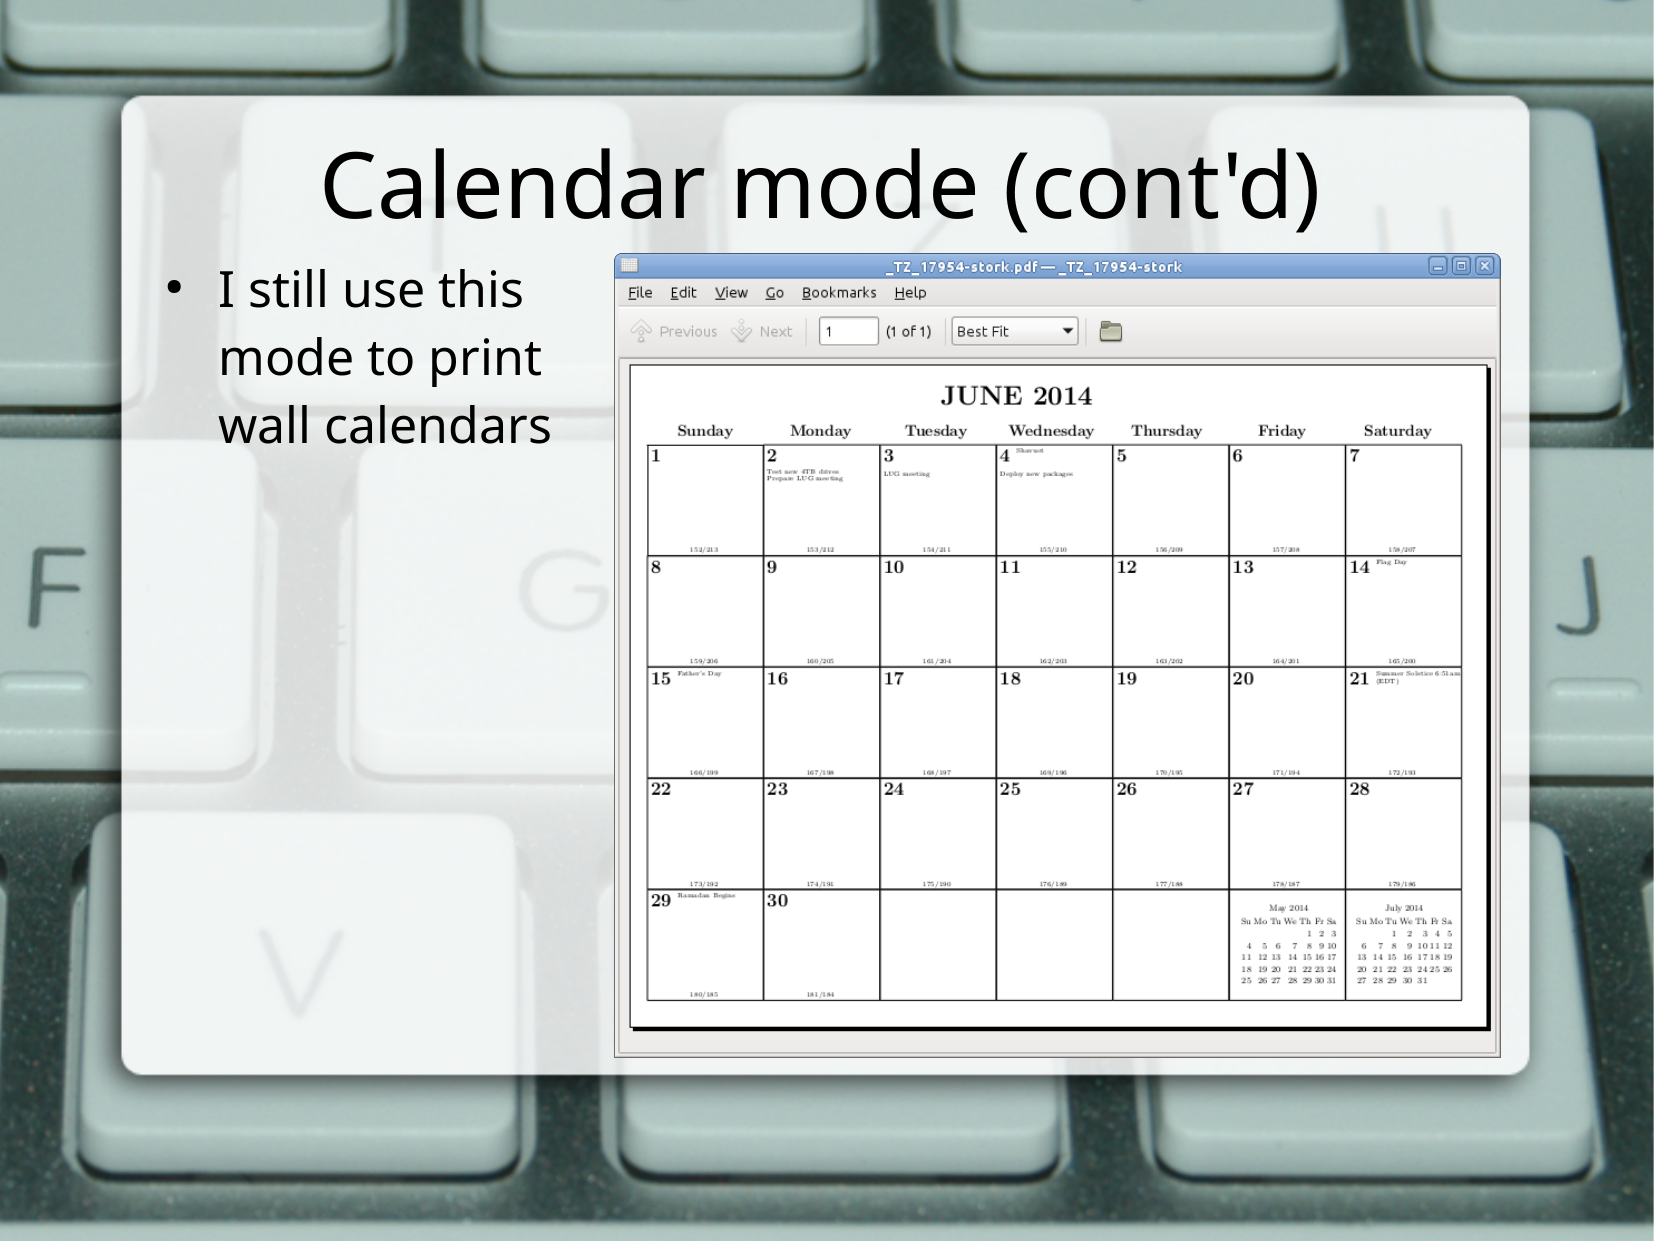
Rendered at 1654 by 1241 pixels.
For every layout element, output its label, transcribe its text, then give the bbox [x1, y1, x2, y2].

picture [0, 0, 1654, 1241]
title Calendar mode (cont'd) [135, 118, 1506, 249]
list I still use this mode to print wall calendars [147, 253, 571, 571]
